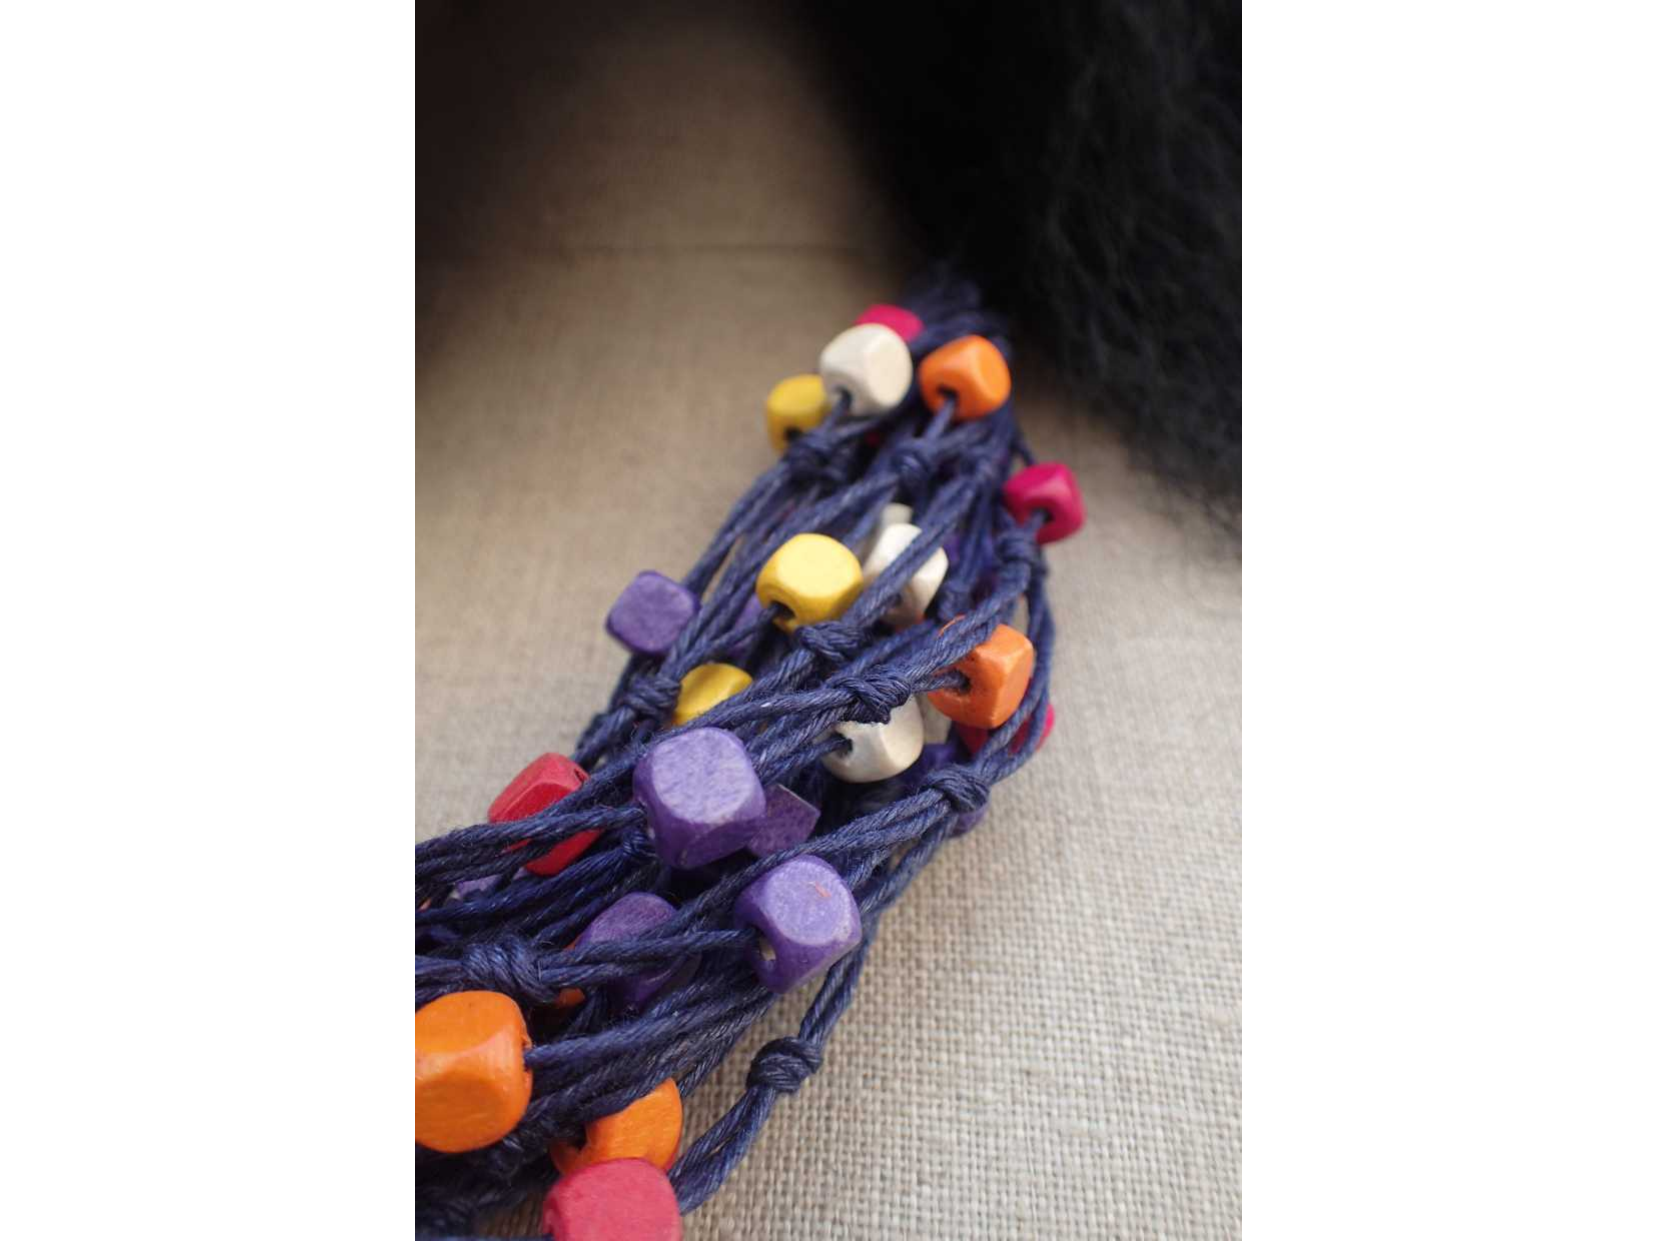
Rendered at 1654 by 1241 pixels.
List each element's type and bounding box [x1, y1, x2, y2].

picture [415, 0, 1242, 1241]
